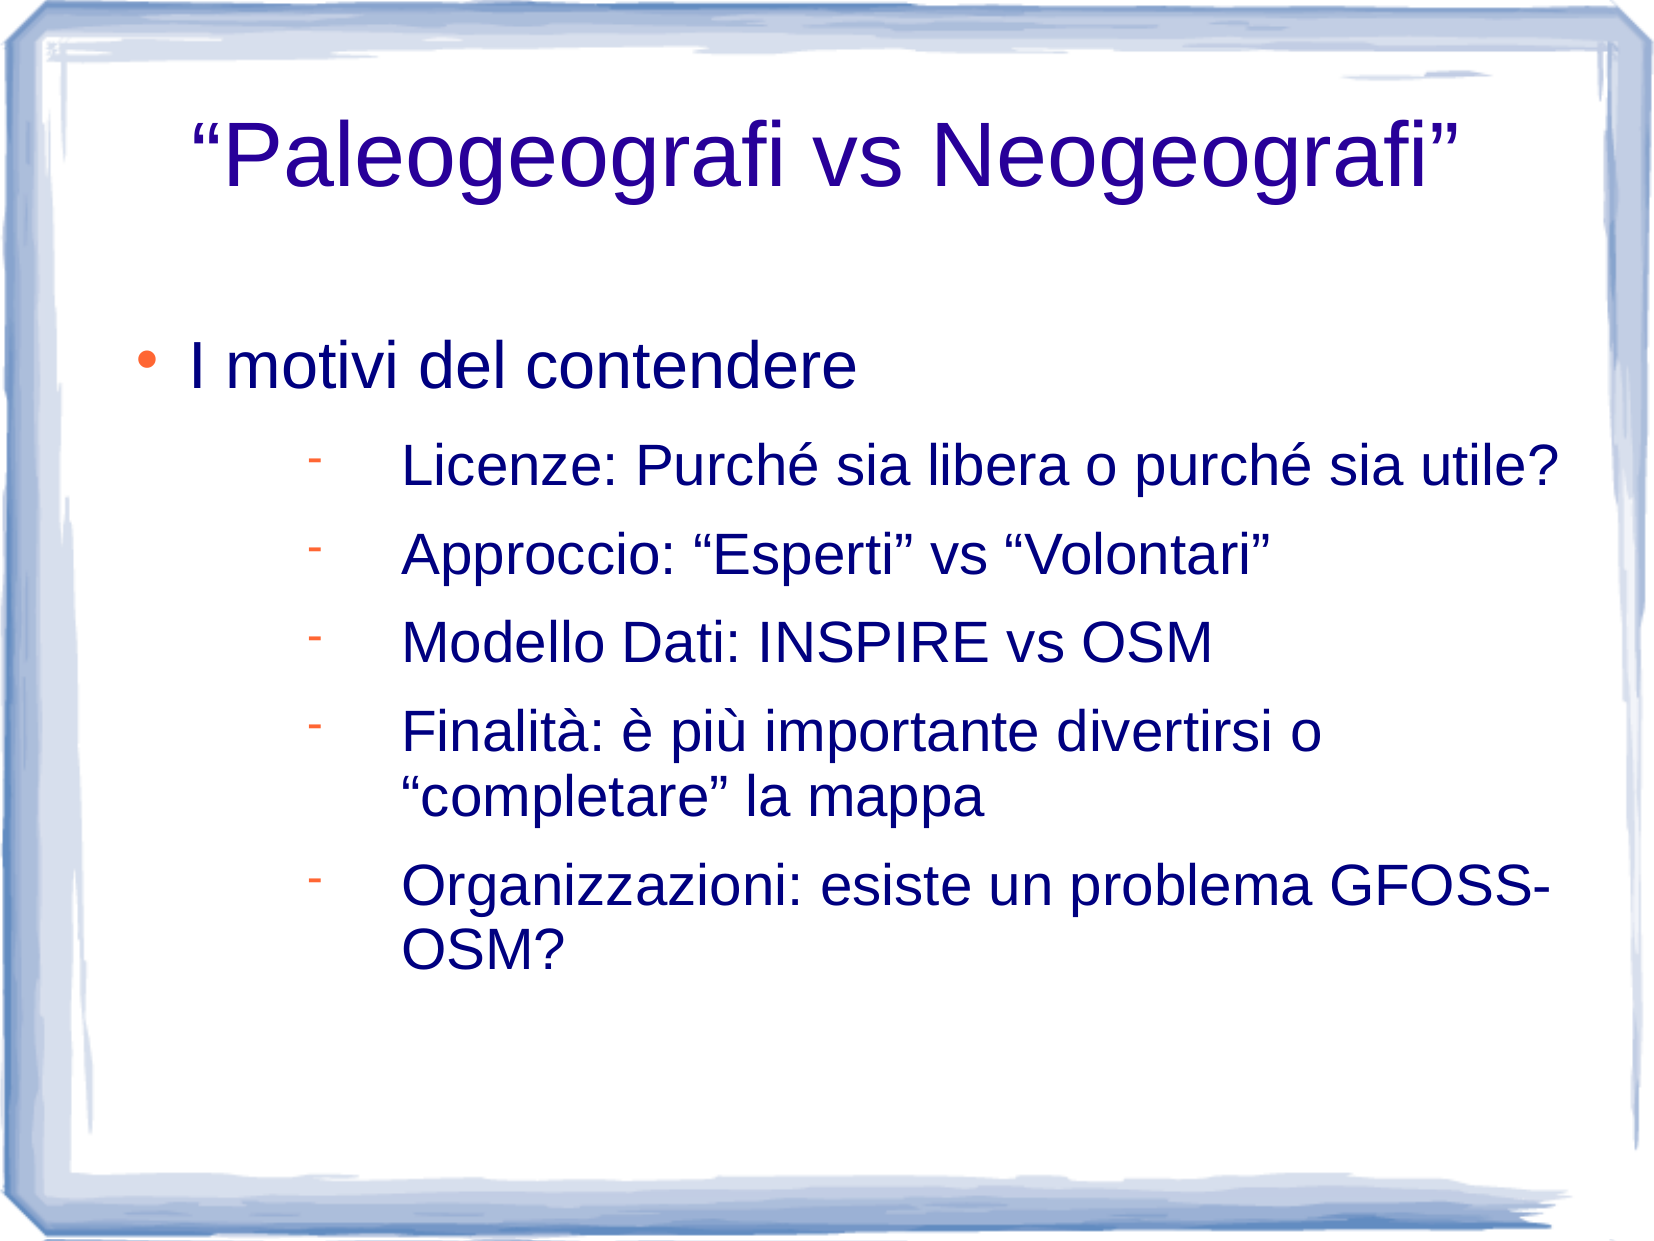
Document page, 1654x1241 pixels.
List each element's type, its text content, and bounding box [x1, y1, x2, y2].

title “Paleogeografi vs Neogeografi” [82, 49, 1571, 257]
list I motivi del contendere Licenze: Purché sia libera o purché sia utile? Approccio: “Esperti” vs “Volontari” Modello Dati: INSPIRE vs OSM Finalità: è più importante divertirsi o “completare” la mappa Organizzazioni: esiste un problema GFOSS-OSM? [118, 324, 1571, 1129]
picture [0, 0, 1654, 1241]
